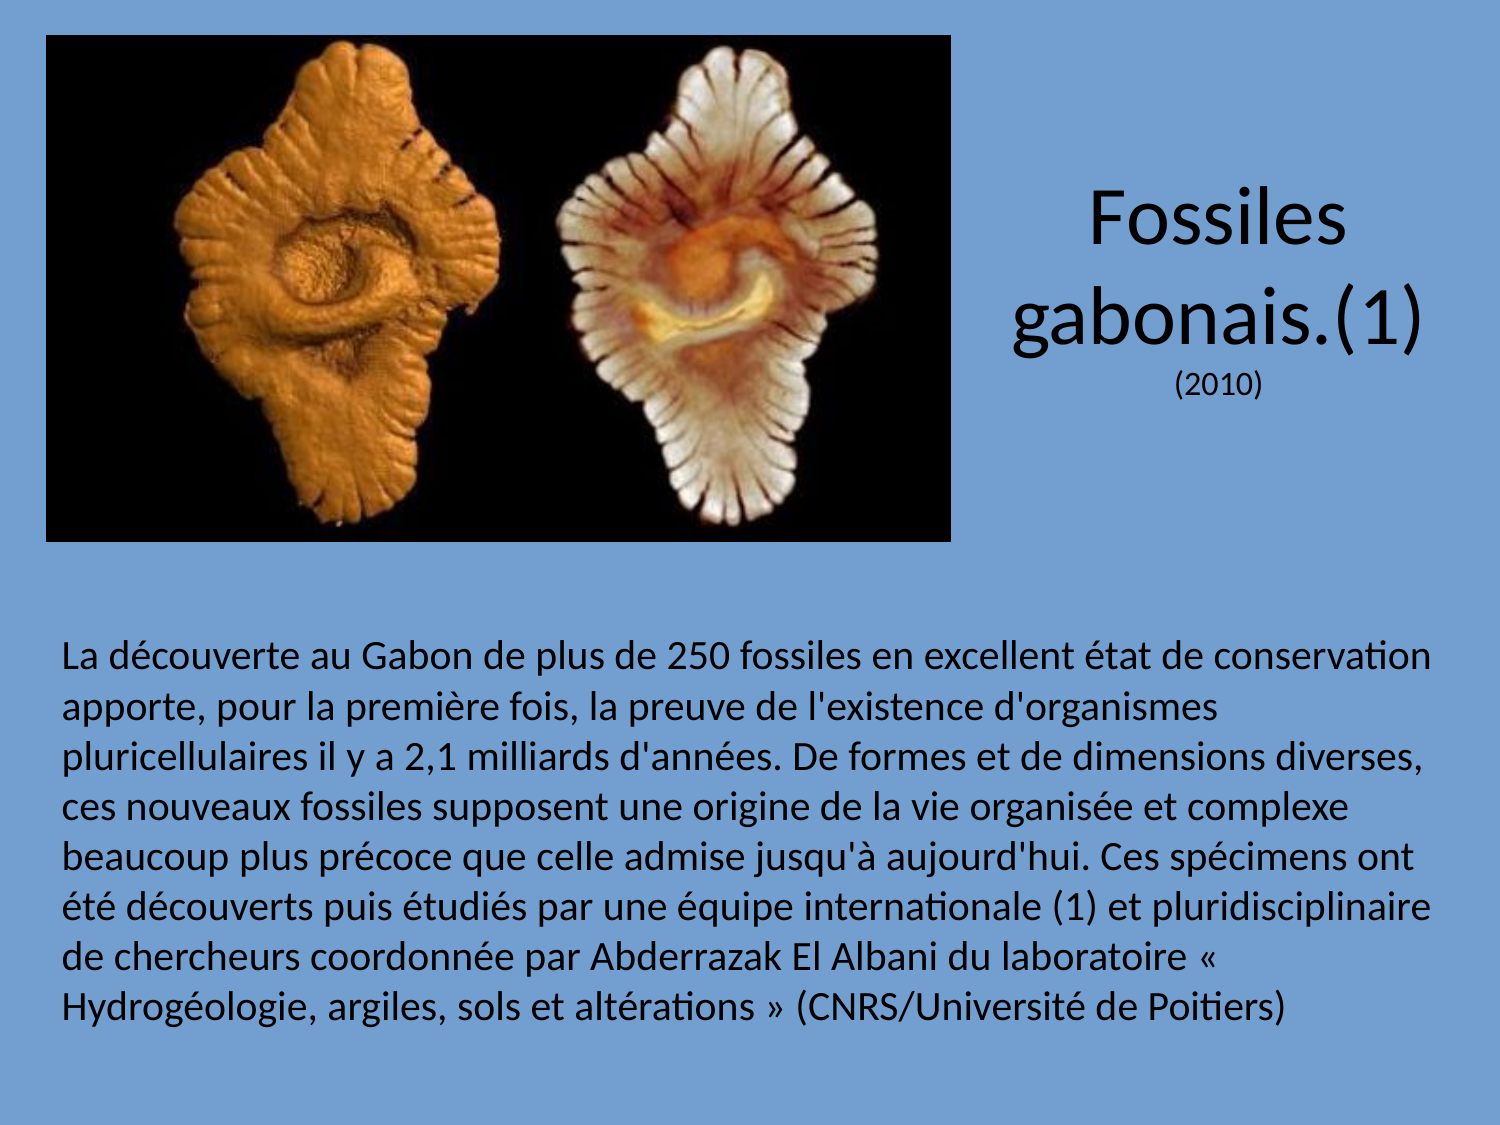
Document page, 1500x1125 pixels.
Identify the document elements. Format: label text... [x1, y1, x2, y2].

picture [46, 35, 951, 543]
text_box Fossiles gabonais.(1) (2010) [960, 152, 1477, 410]
text_box La découverte au Gabon de plus de 250 fossiles en excellent état de conservation apporte, pour la première fois, la preuve de l'existence d'organismes pluricellulaires il y a 2,1 milliards d'années. De formes et de dimensions diverses, ces nouveaux fossiles supposent une origine de la vie organisée et complexe beaucoup plus précoce que celle admise jusqu'à aujourd'hui. Ces spécimens ont été découverts puis étudiés par une équipe internationale (1) et pluridisciplinaire de chercheurs coordonnée par Abderrazak El Albani du laboratoire « Hydrogéologie, argiles, sols et altérations » (CNRS/Université de Poitiers) [46, 621, 1465, 1036]
